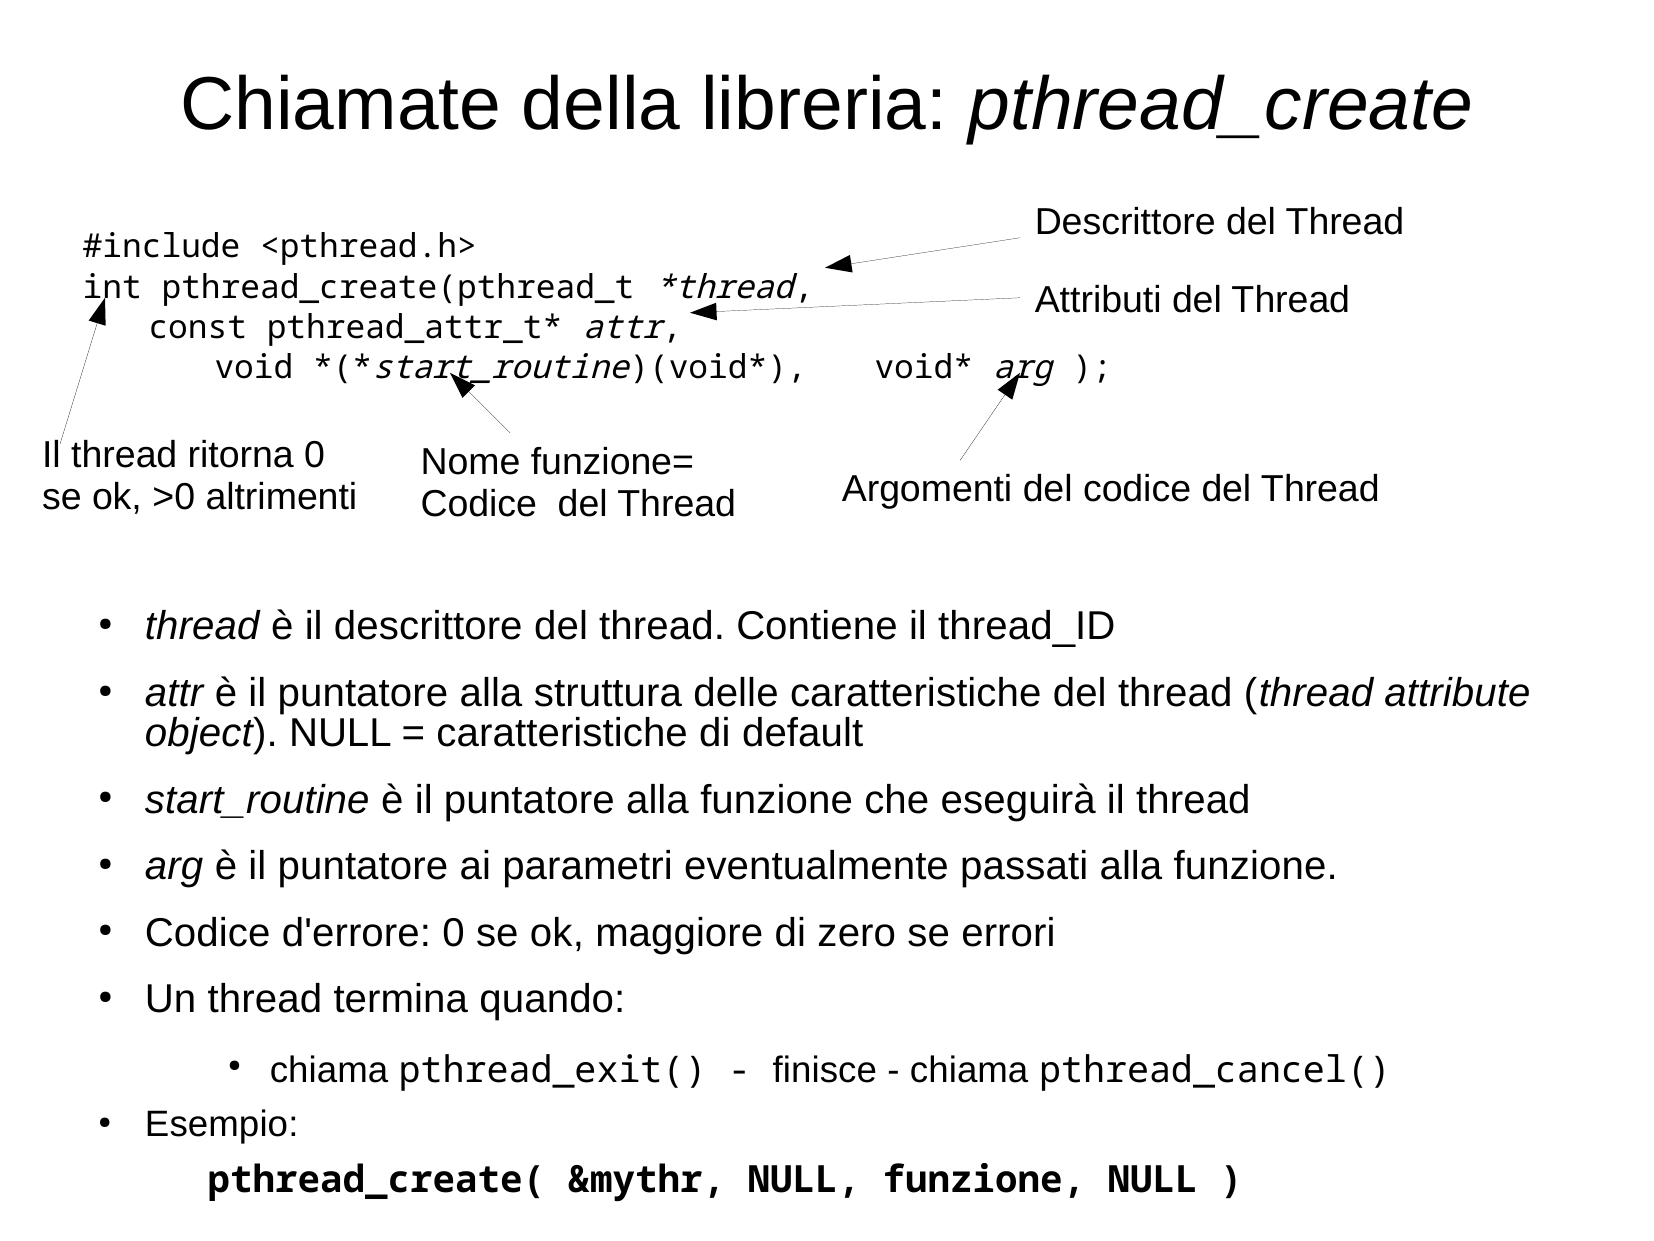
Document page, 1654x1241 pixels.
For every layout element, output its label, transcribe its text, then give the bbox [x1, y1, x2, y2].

text_box pthread_create( &mythr, NULL, funzione, NULL ) [192, 1145, 1336, 1205]
title Chiamate della libreria: pthread_create [82, 0, 1571, 208]
text_box Descrittore del Thread [1020, 192, 1531, 250]
text_box Nome funzione= Codice del Thread [405, 432, 916, 532]
text_box Argomenti del codice del Thread [827, 460, 1516, 518]
text_box Attributi del Thread [1020, 270, 1531, 328]
text_box Il thread ritorna 0 se ok, >0 altrimenti [27, 426, 376, 526]
list #include <pthread.h> int pthread_create(pthread_t *thread, const pthread_attr_t* attr, void *(*start_routine)(void*), void* arg ); thread è il descrittore del thread. Contiene il thread_ID attr è il puntatore alla struttura delle caratteristiche del thread (thread attribute object). NULL = caratteristiche di default start_routine è il puntatore alla funzione che eseguirà il thread arg è il puntatore ai parametri eventualmente passati alla funzione. Codice d'errore: 0 se ok, maggiore di zero se errori Un thread termina quando: chiama pthread_exit() - finisce - chiama pthread_cancel() Esempio: [82, 225, 1538, 1199]
